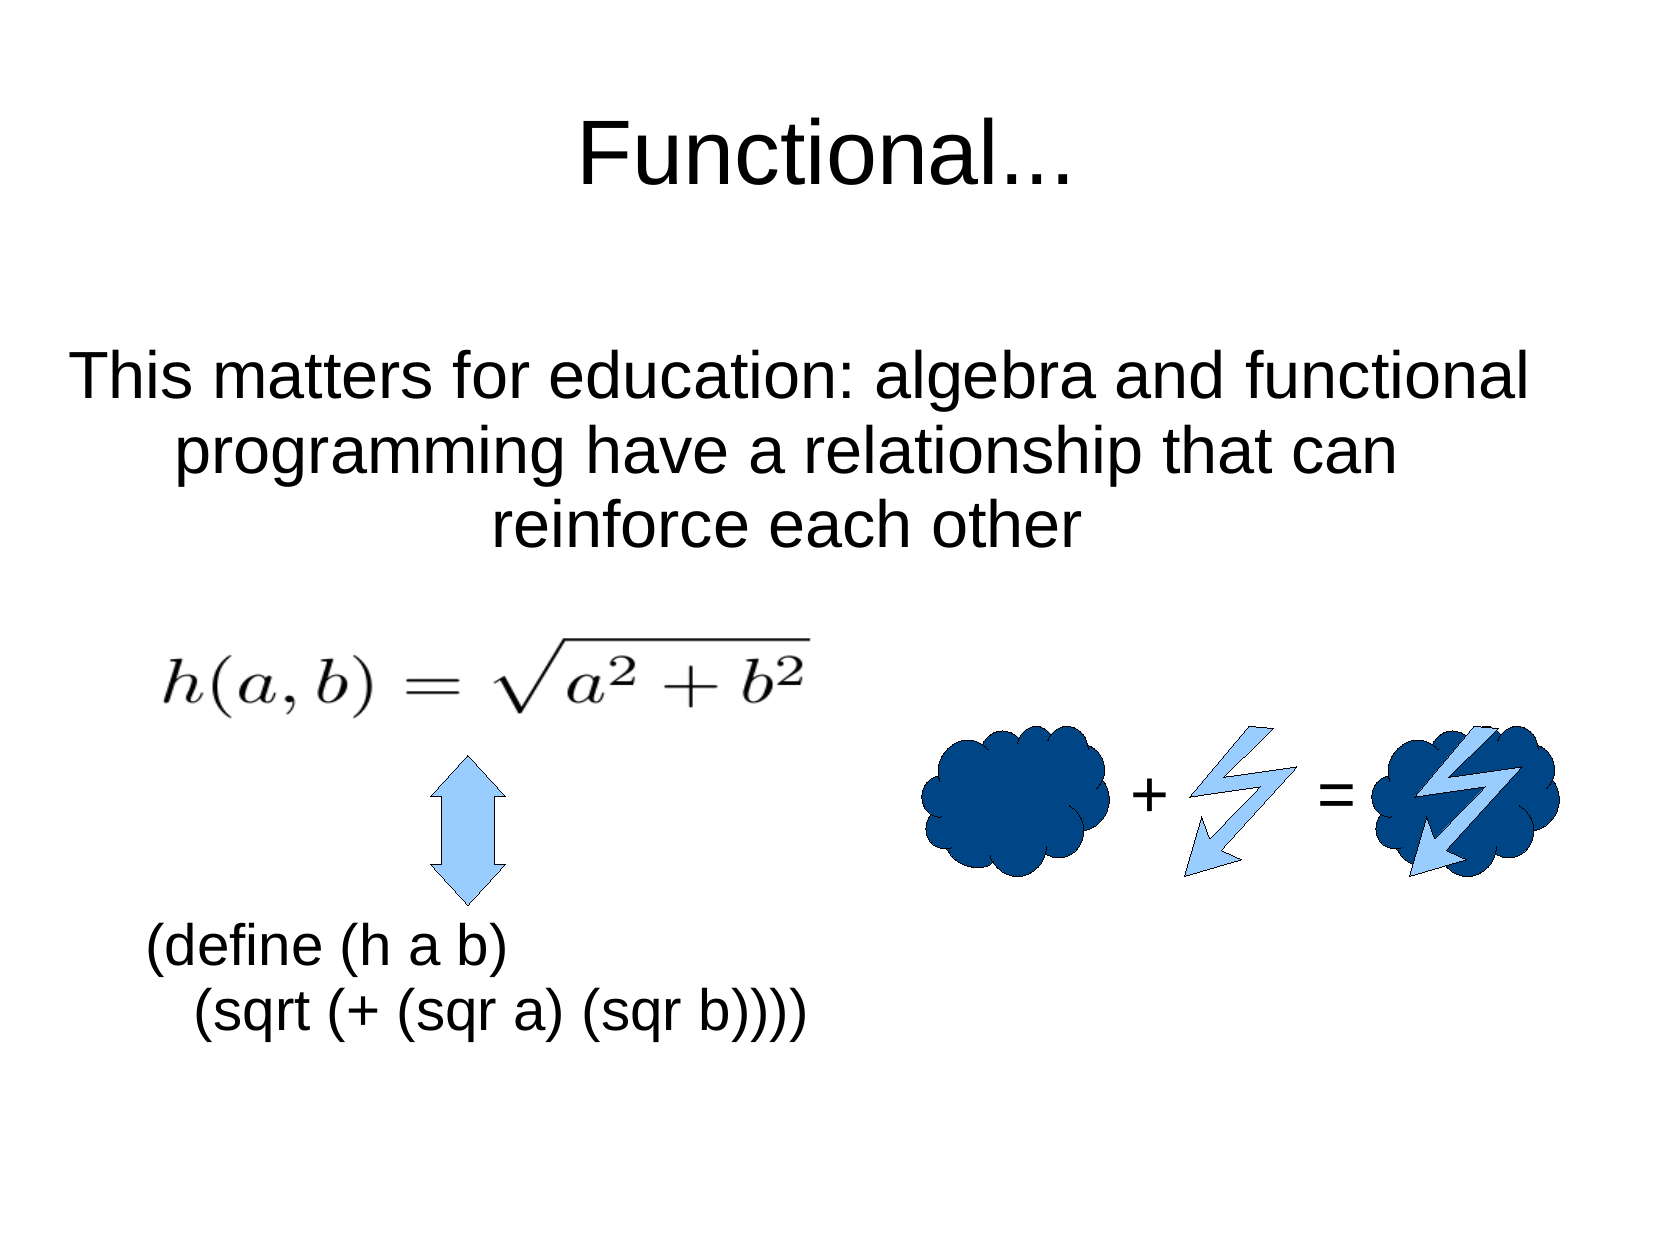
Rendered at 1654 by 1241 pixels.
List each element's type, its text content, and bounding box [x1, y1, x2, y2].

subtitle This matters for education: algebra and functional programming have a relationship that can reinforce each other [37, 262, 1538, 638]
text_box [430, 755, 506, 906]
text_box [1184, 726, 1297, 877]
text_box = [1303, 749, 1372, 839]
picture [130, 638, 840, 743]
text_box [1371, 726, 1560, 877]
text_box + [1115, 749, 1185, 839]
text_box [921, 726, 1110, 877]
text_box (define (h a b) (sqrt (+ (sqr a) (sqr b)))) [130, 905, 825, 1051]
title Functional... [82, 49, 1571, 257]
